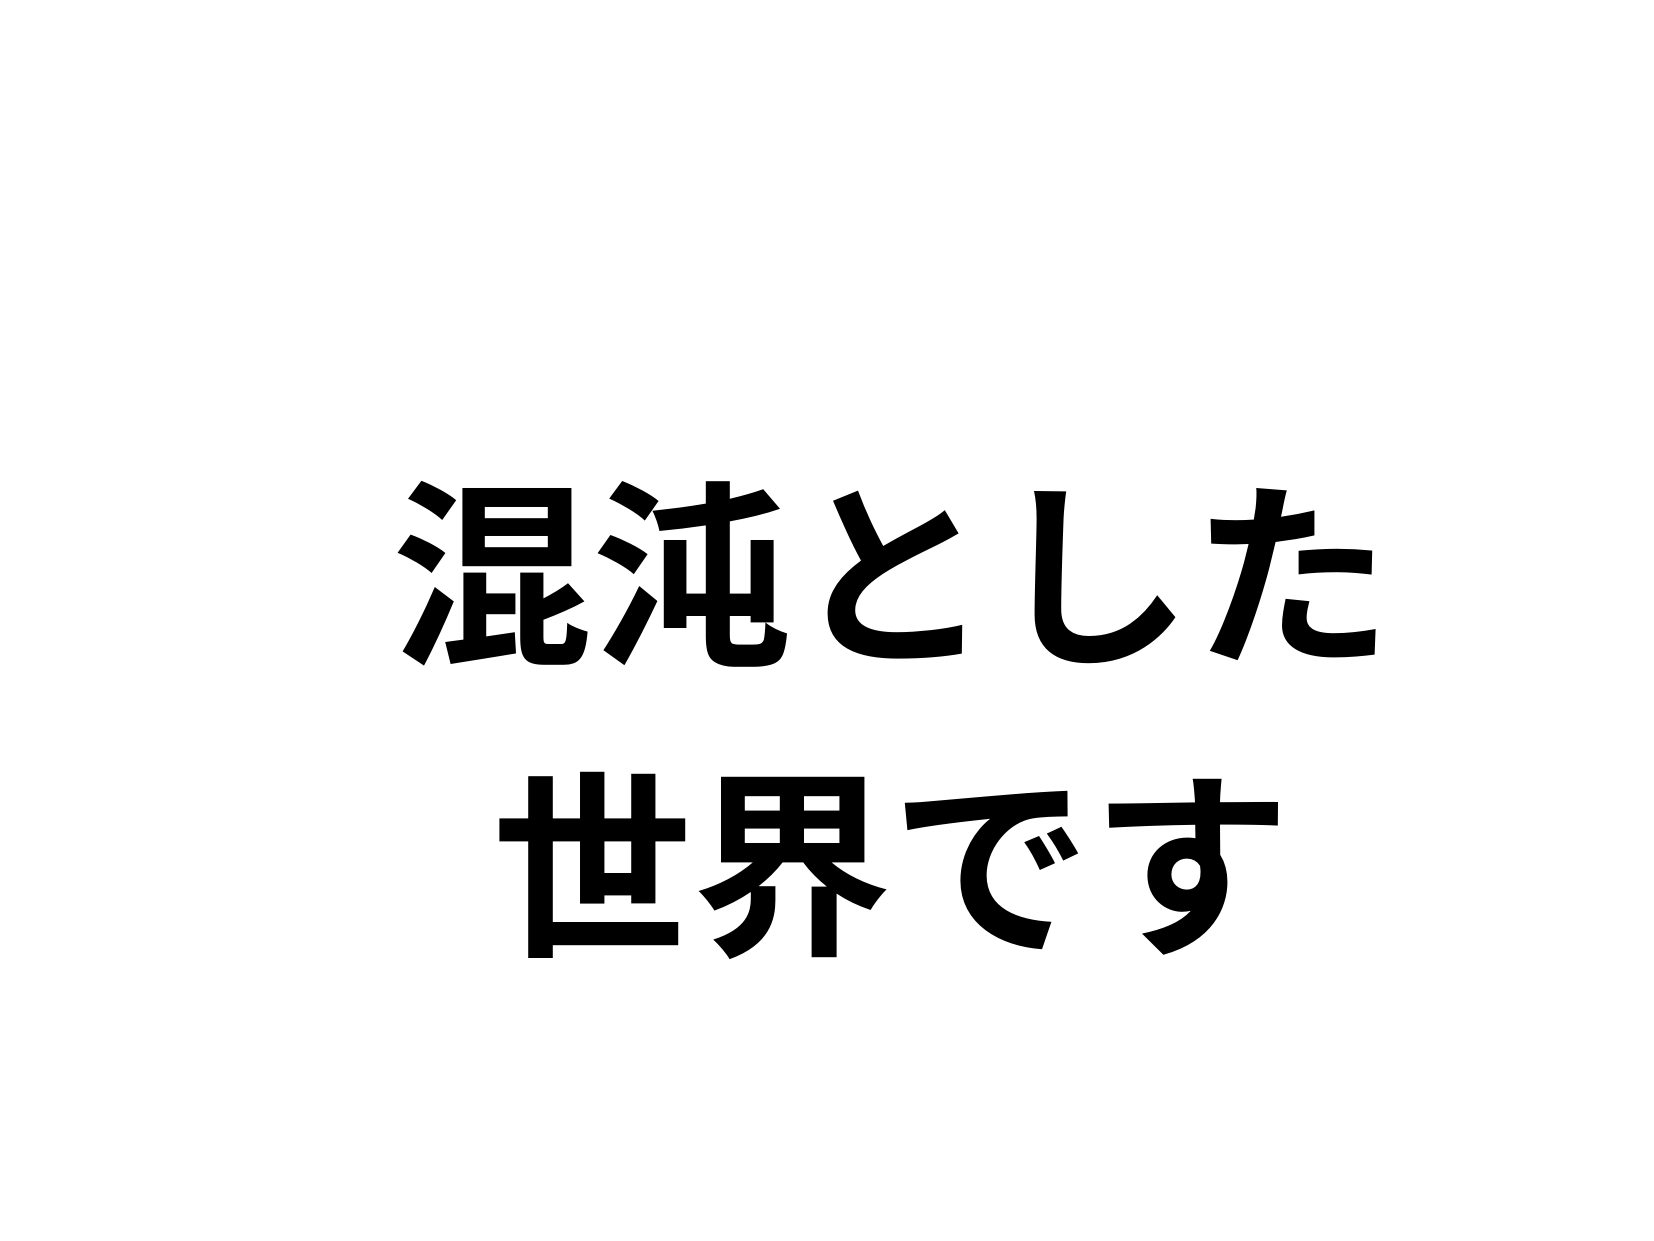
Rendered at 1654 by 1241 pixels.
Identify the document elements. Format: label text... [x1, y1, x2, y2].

text_box 混沌とした 世界です [377, 411, 1327, 857]
